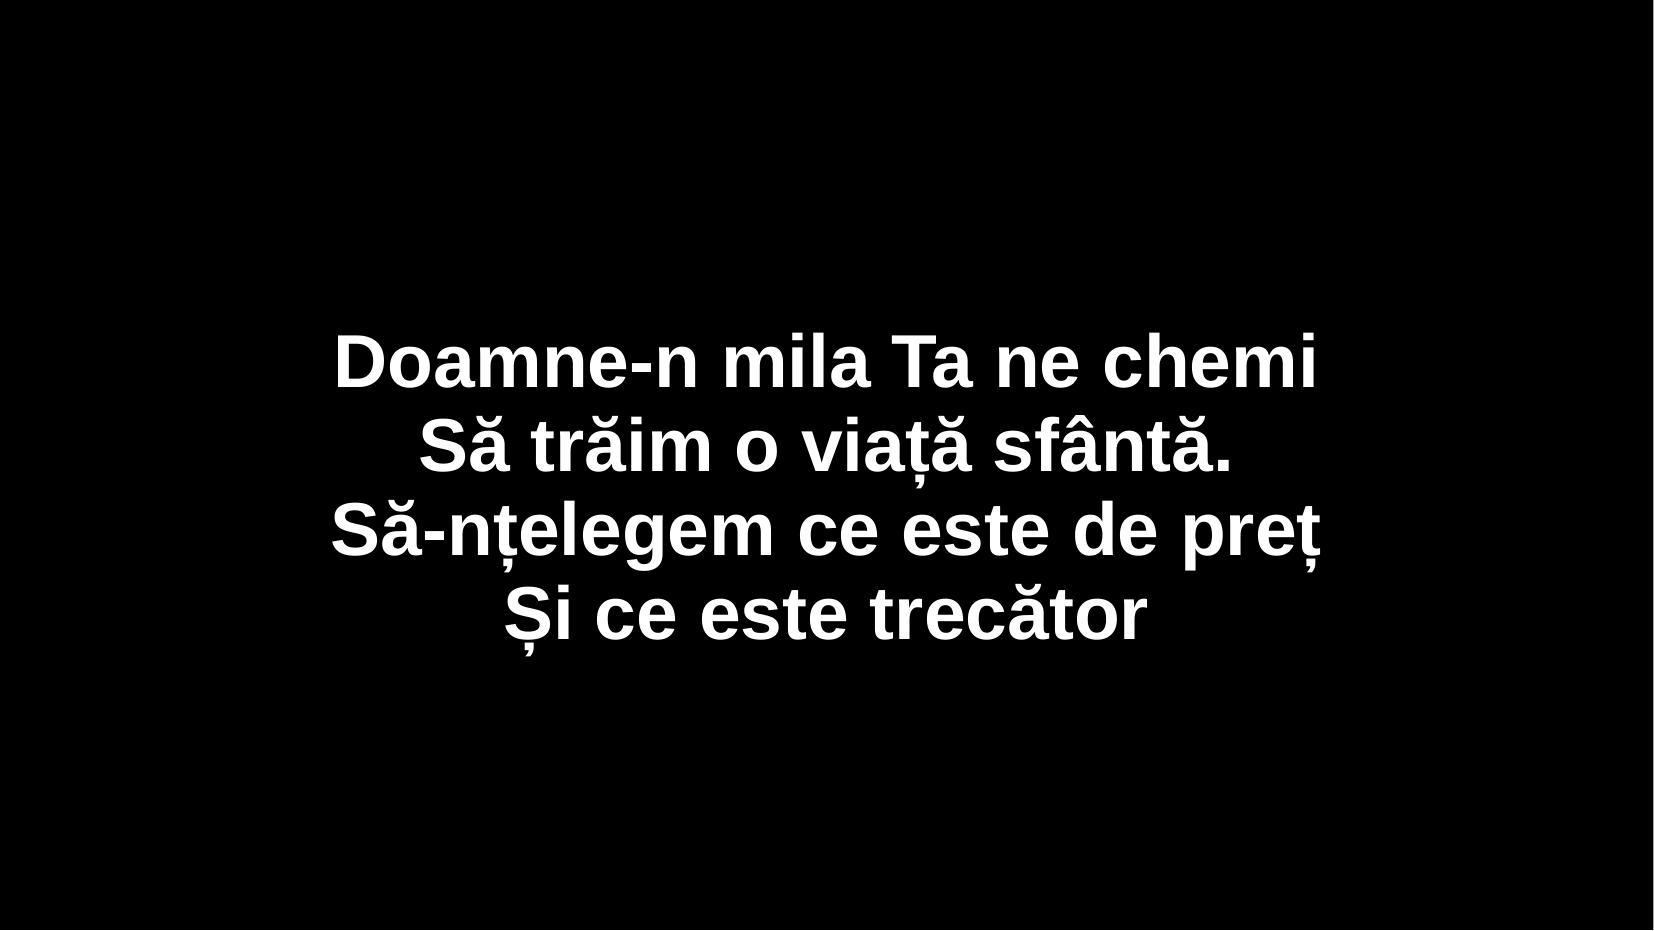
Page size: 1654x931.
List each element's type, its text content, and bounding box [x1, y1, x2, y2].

subtitle Doamne-n mila Ta ne chemi Să trăim o viață sfântă. Să-nțelegem ce este de preț Și ce este trecător [82, 217, 1571, 757]
